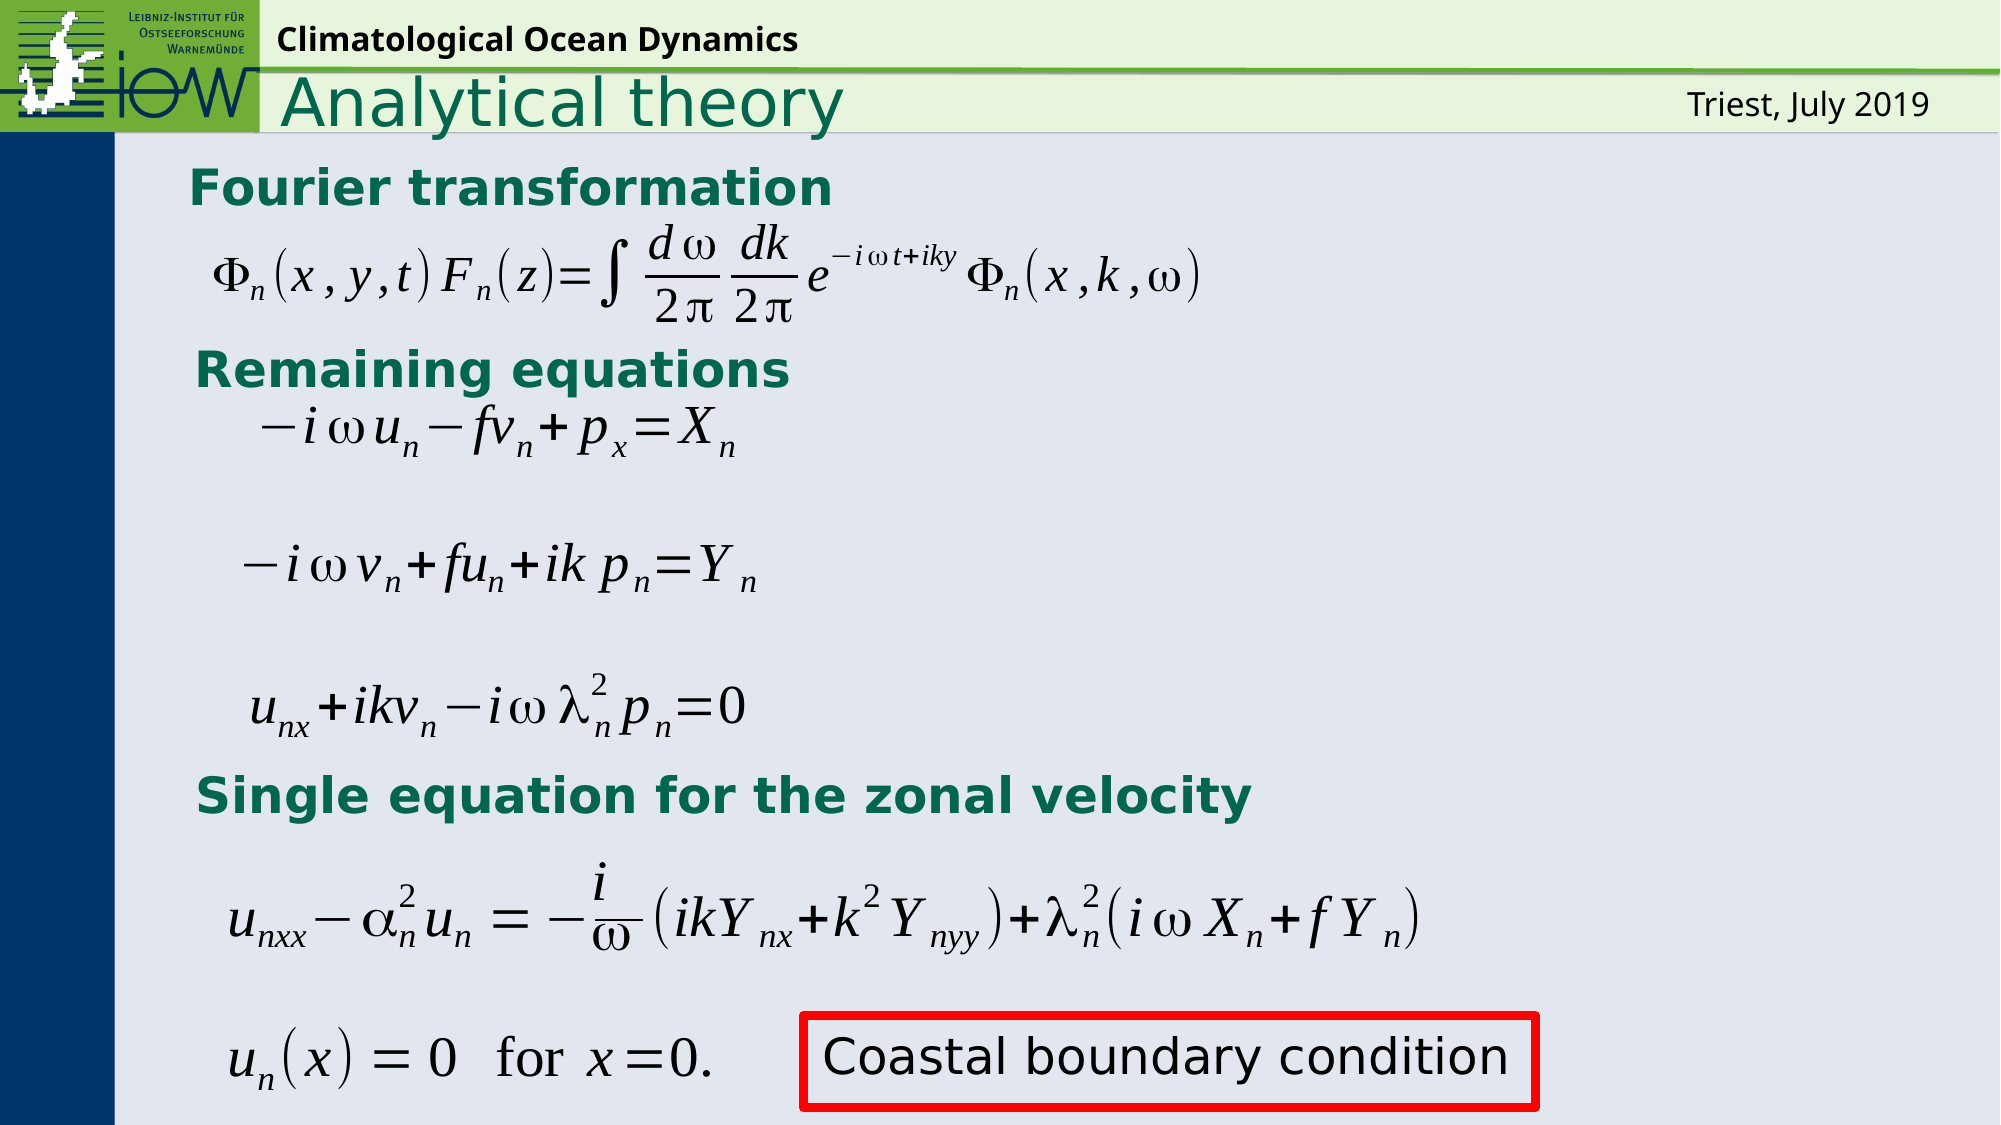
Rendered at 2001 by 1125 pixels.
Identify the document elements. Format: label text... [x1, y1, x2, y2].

text_box Coastal boundary condition [803, 1015, 1536, 1108]
text_box Single equation for the zonal velocity [173, 755, 1359, 861]
picture [0, 10, 260, 52]
text_box Remaining equations [172, 330, 1358, 436]
chart [199, 215, 1214, 330]
text_box Fourier transformation [166, 147, 1352, 253]
text_box Analytical theory [0, 52, 1235, 158]
chart [212, 850, 1438, 1099]
chart [224, 395, 771, 744]
